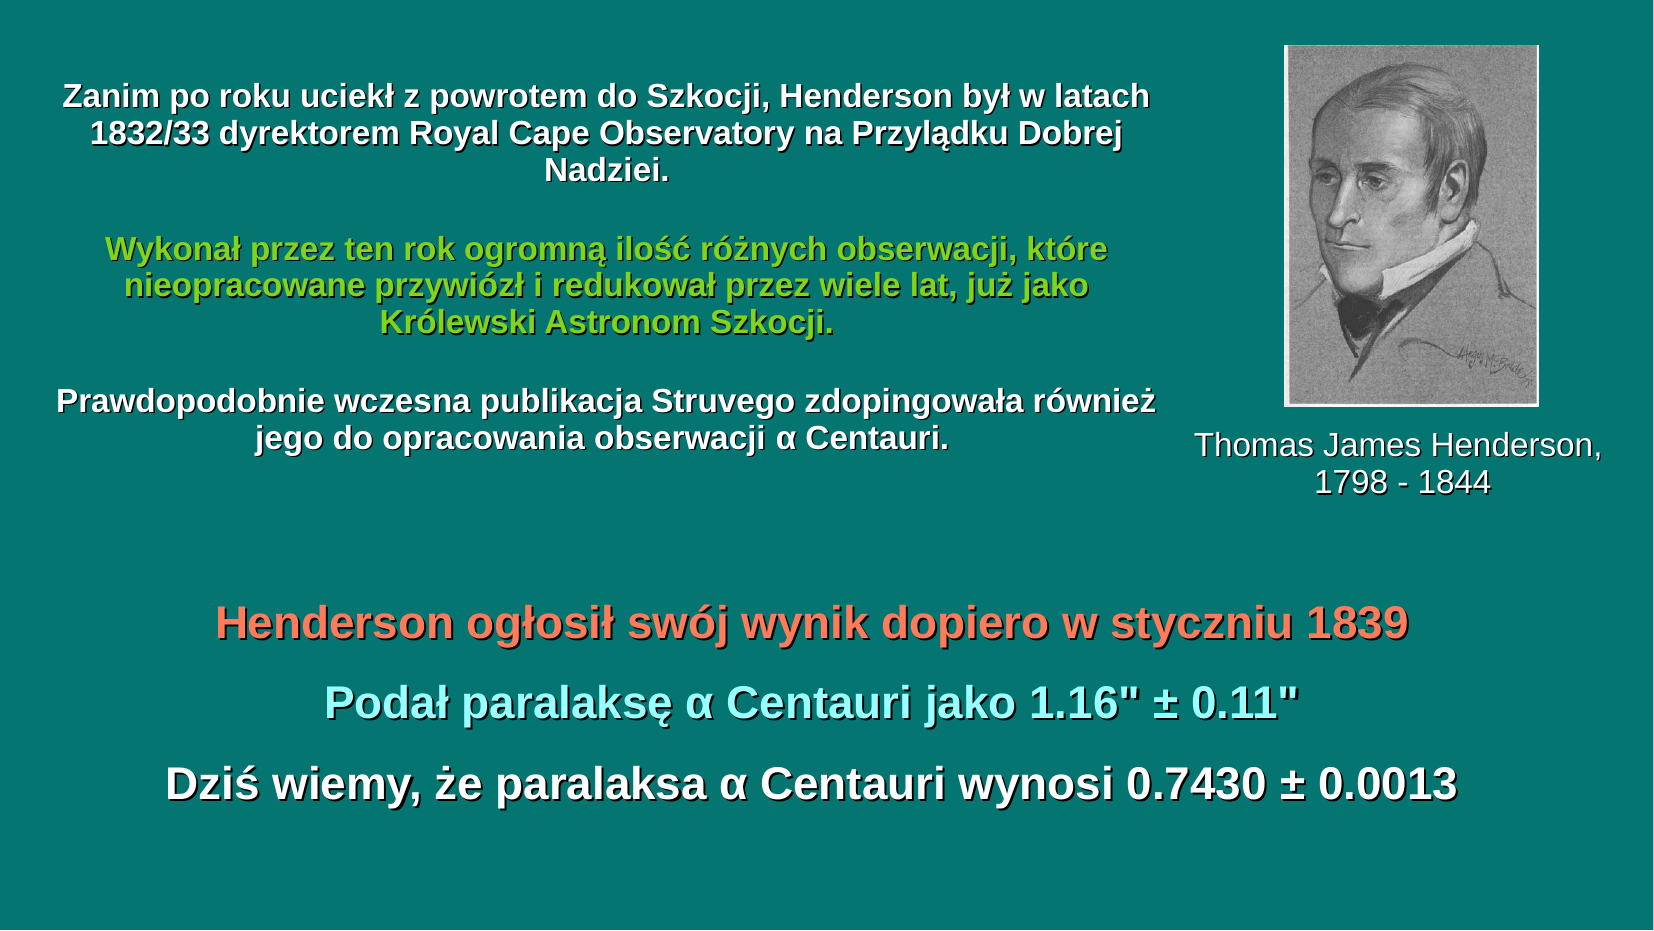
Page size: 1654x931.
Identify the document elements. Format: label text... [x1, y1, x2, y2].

picture [1284, 45, 1539, 407]
text_box Henderson ogłosił swój wynik dopiero w styczniu 1839 Podał paralaksę α Centauri jako 1.16" ± 0.11" Dziś wiemy, że paralaksa α Centauri wynosi 0.7430 ± 0.0013 [20, 564, 1604, 842]
subtitle Zanim po roku uciekł z powrotem do Szkocji, Henderson był w latach 1832/33 dyrektorem Royal Cape Observatory na Przylądku Dobrej Nadziei. Wykonał przez ten rok ogromną ilość różnych obserwacji, które nieopracowane przywiózł i redukował przez wiele lat, już jako Królewski Astronom Szkocji. Prawdopodobnie wczesna publikacja Struvego zdopingowała również jego do opracowania obserwacji α Centauri. [51, 58, 1163, 475]
title [62, 37, 1179, 193]
text_box Thomas James Henderson, 1798 - 1844 [1179, 419, 1627, 508]
